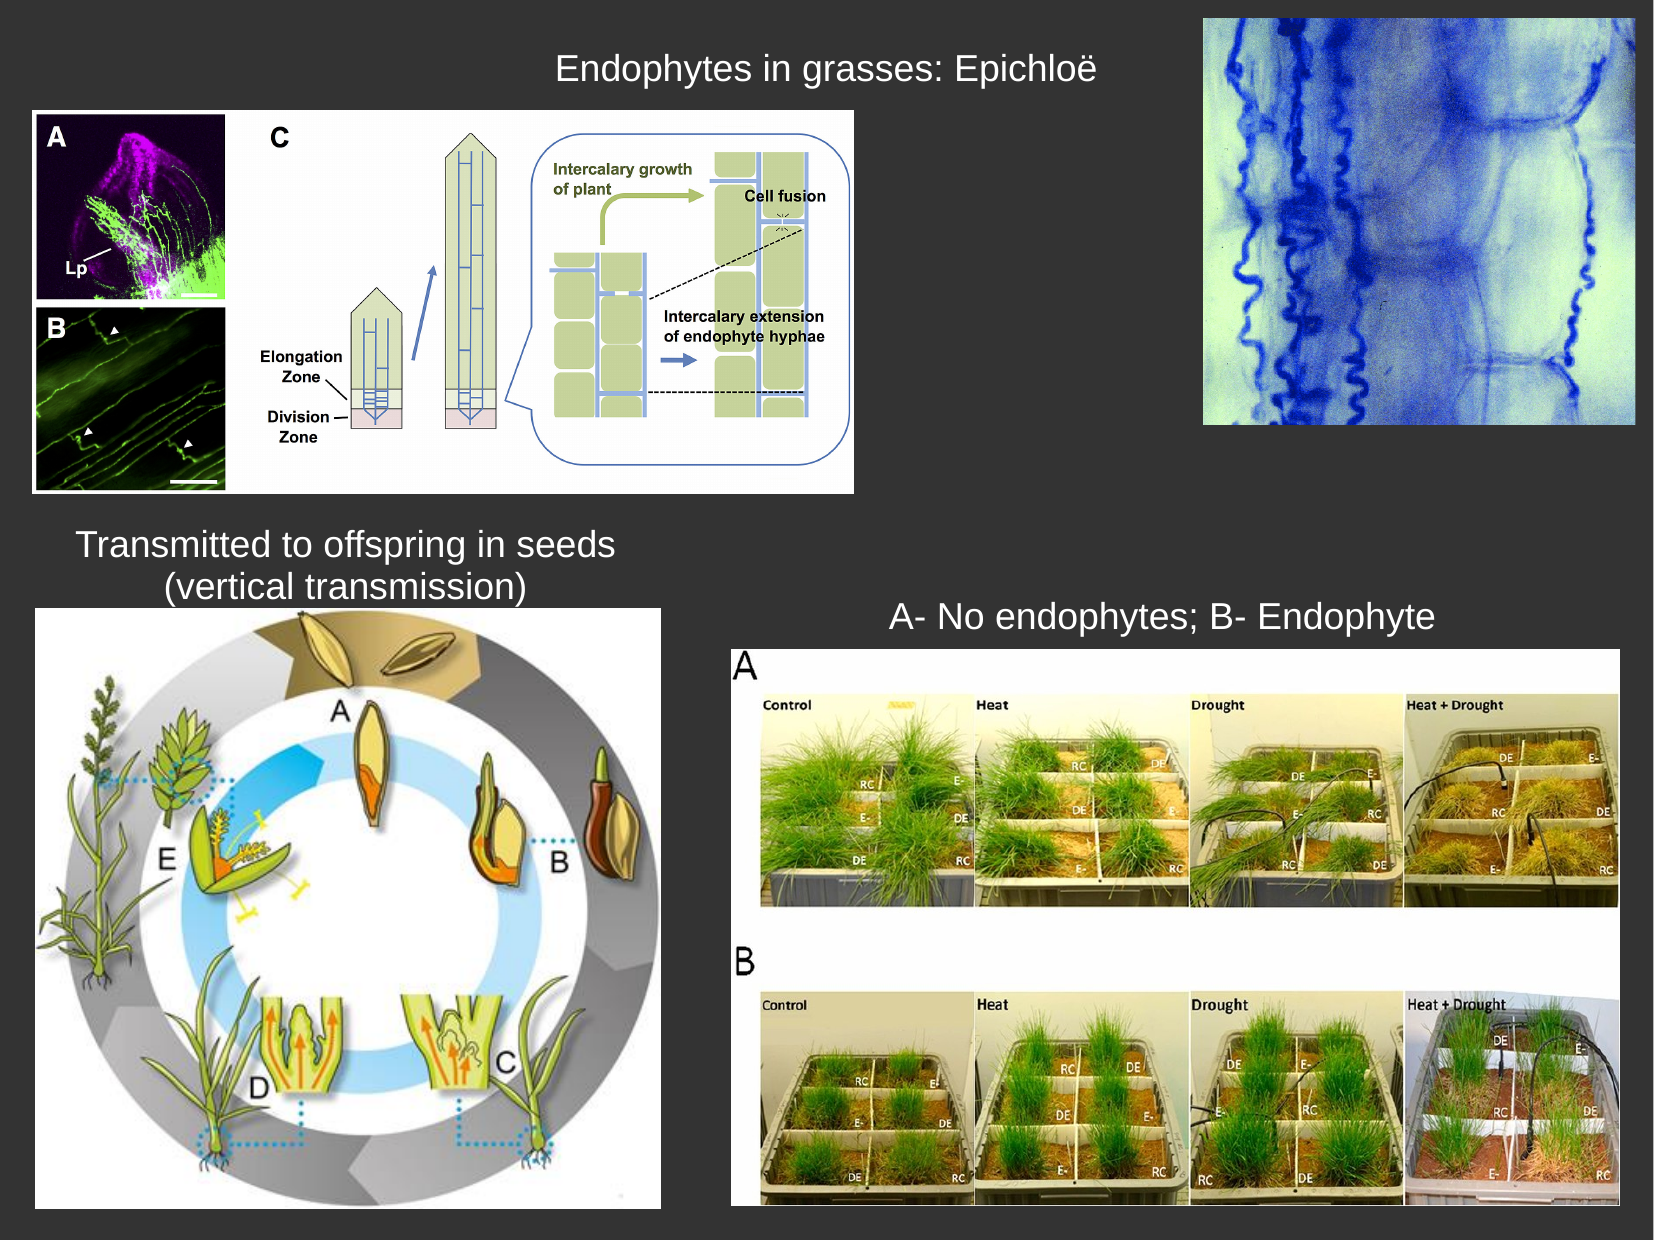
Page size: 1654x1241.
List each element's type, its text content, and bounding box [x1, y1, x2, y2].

text_box Transmitted to offspring in seeds (vertical transmission) [27, 515, 664, 615]
text_box Endophytes in grasses: Epichloë [39, 39, 1203, 97]
picture [731, 649, 1620, 1207]
picture [32, 110, 854, 494]
text_box A- No endophytes; B- Endophyte [874, 588, 1654, 646]
picture [35, 615, 661, 1209]
picture [1203, 18, 1636, 425]
